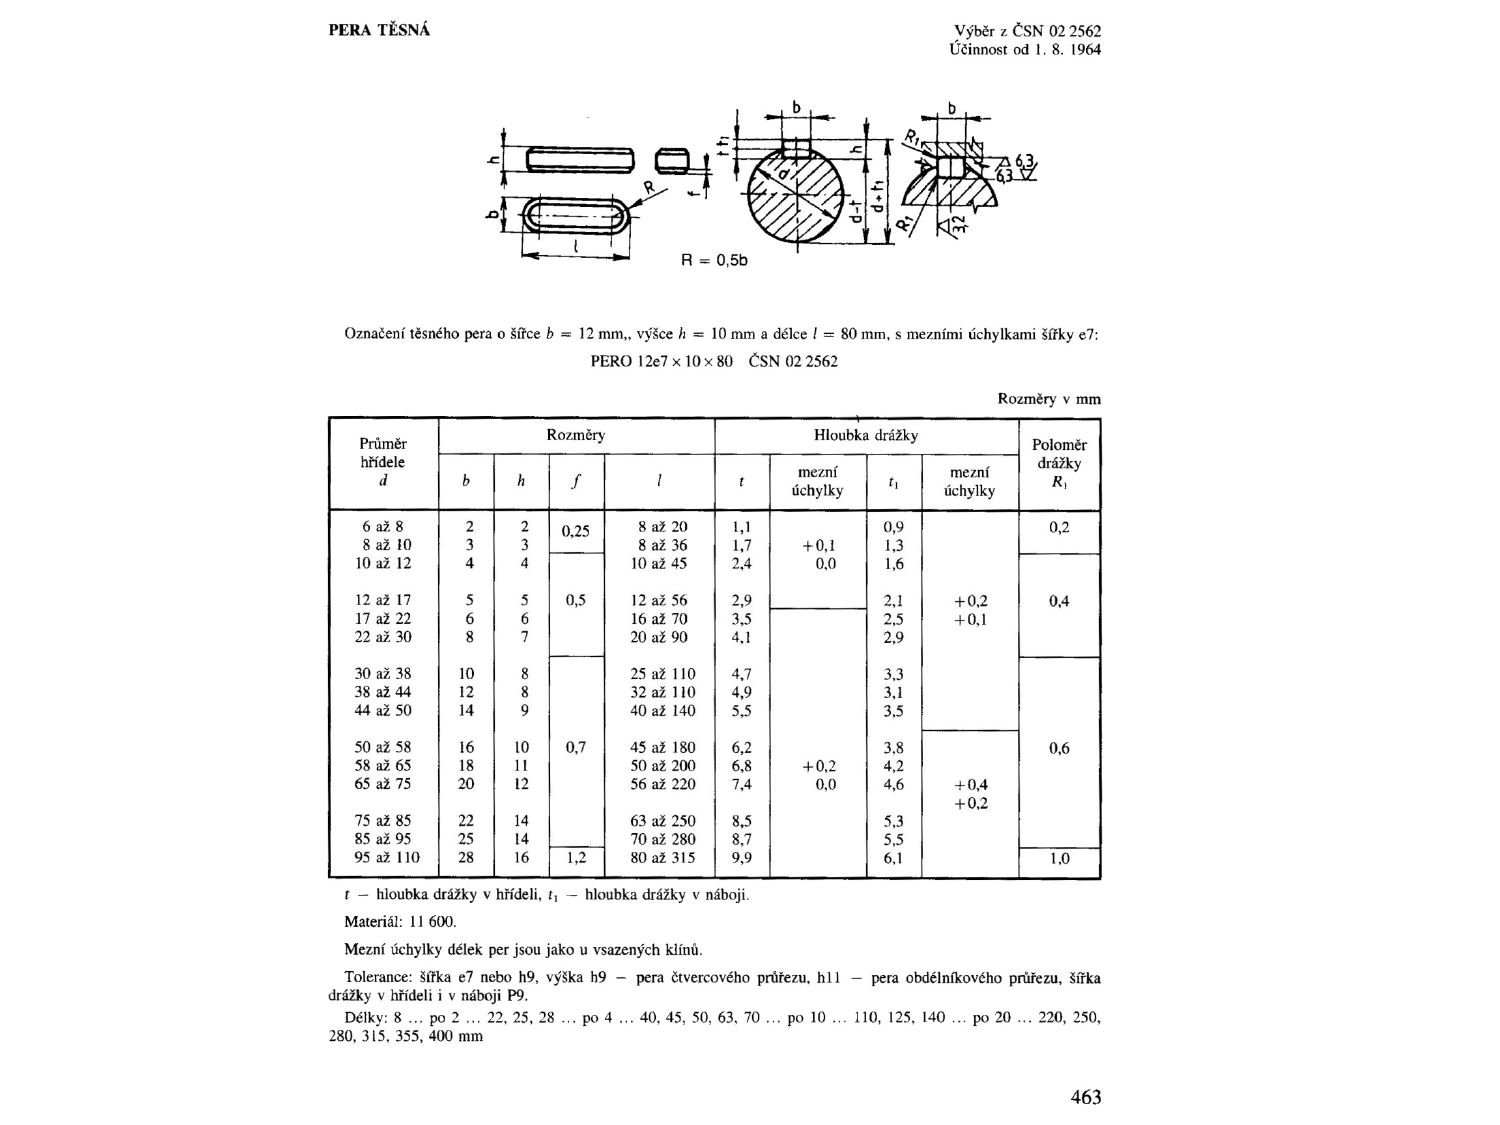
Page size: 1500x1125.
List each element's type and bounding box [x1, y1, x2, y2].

picture [300, 0, 1128, 1125]
